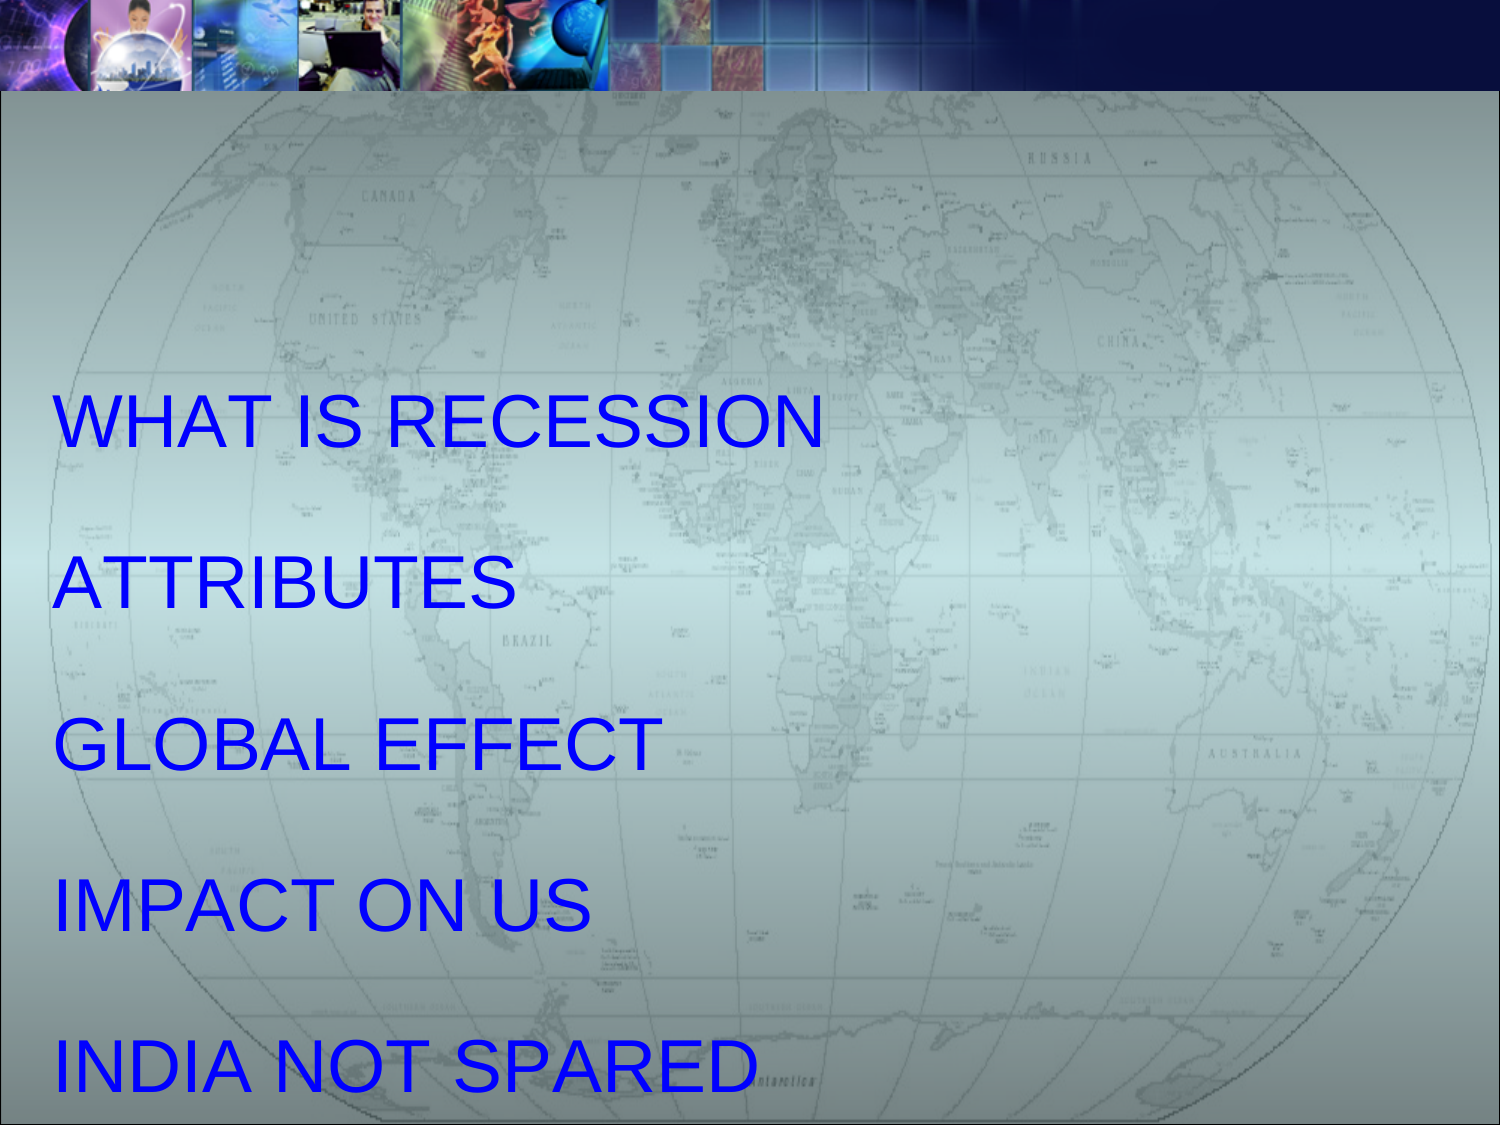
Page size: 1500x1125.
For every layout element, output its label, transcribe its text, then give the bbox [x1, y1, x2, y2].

list WHAT IS RECESSION ATTRIBUTES GLOBAL EFFECT IMPACT ON US INDIA NOT SPARED CONCLUSION [52, 302, 1430, 1125]
picture [0, 0, 1500, 91]
title PRESENTATION FLOW [76, 48, 1427, 237]
